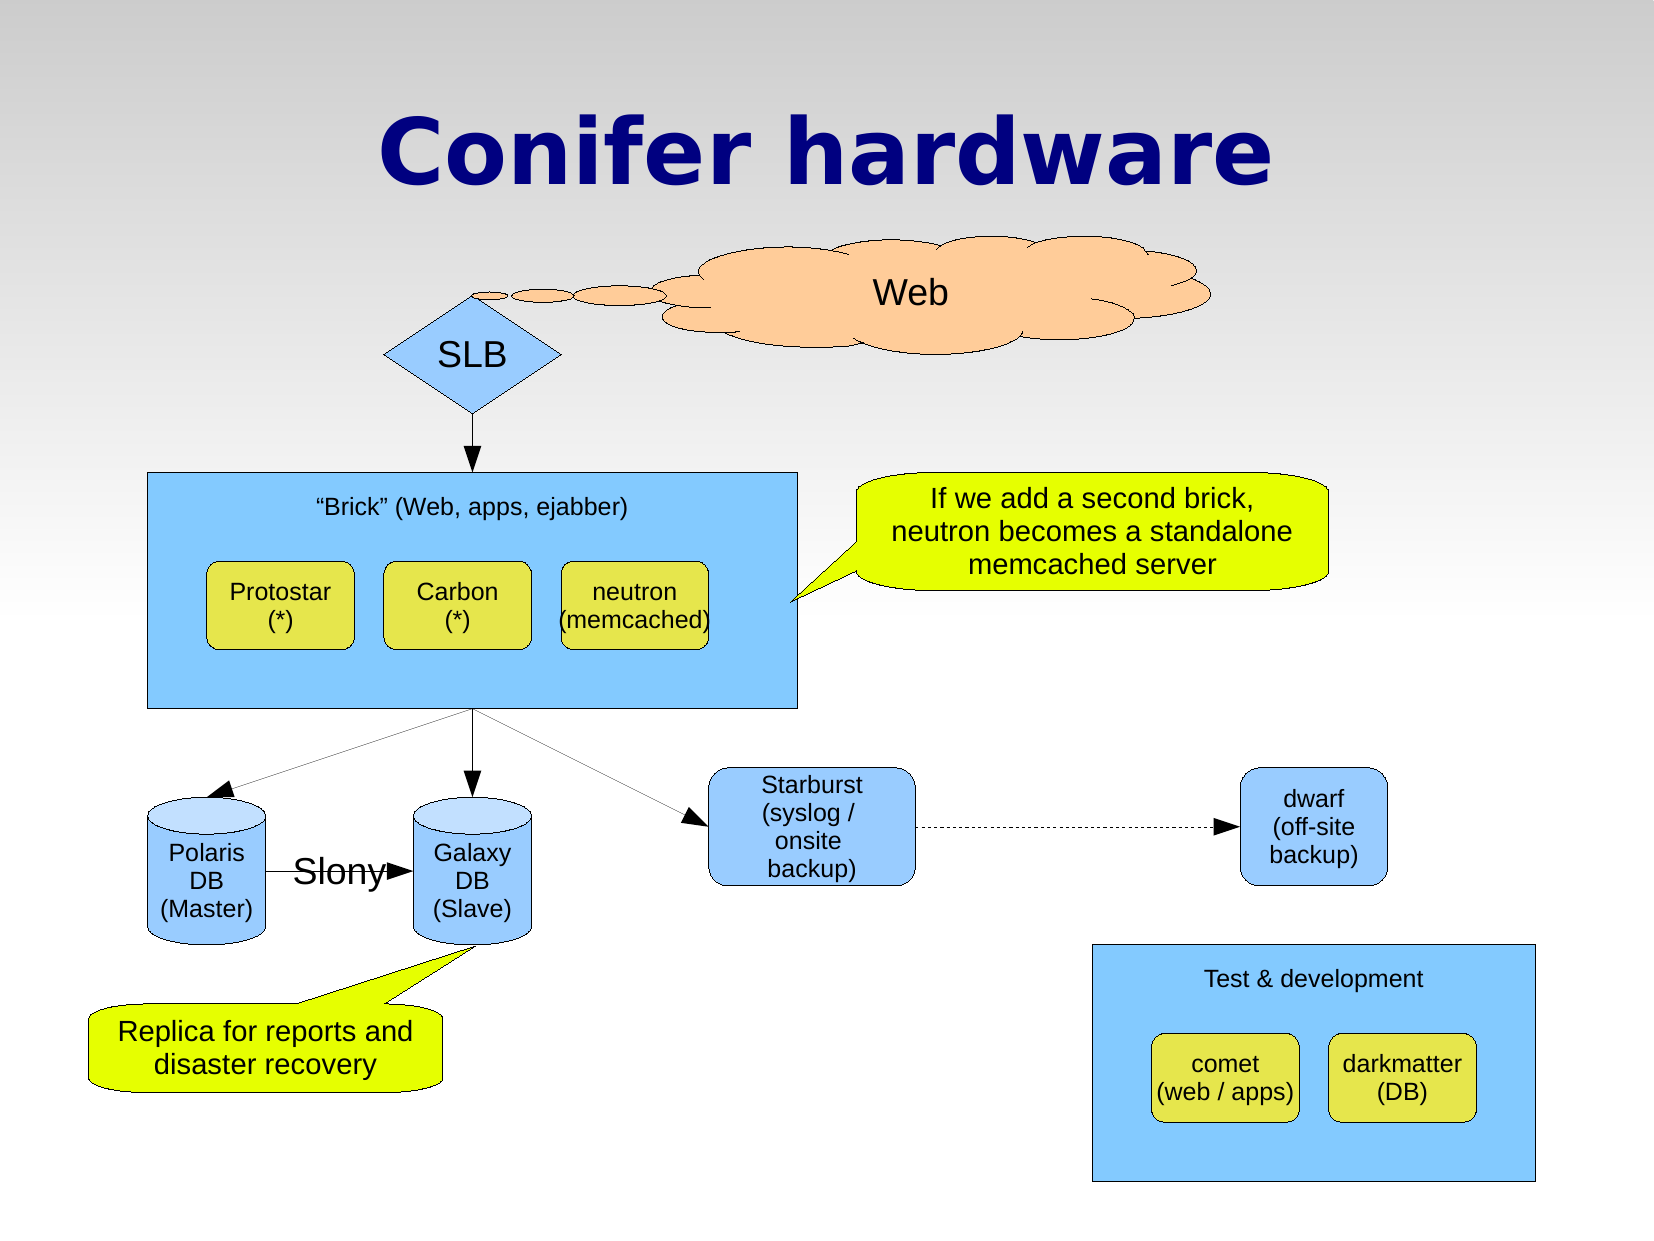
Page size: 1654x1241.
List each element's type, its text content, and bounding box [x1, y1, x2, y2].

text_box Polaris DB (Master) [147, 817, 266, 945]
text_box [147, 529, 798, 709]
text_box neutron (memcached) [561, 561, 709, 650]
text_box SLB [383, 296, 562, 414]
text_box Replica for reports and disaster recovery [88, 946, 476, 1093]
text_box dwarf (off-site backup) [1240, 767, 1388, 886]
text_box Protostar (*) [206, 561, 355, 650]
text_box “Brick” (Web, apps, ejabber) [147, 485, 798, 529]
text_box Test & development [1092, 957, 1536, 1001]
text_box [147, 472, 798, 485]
text_box Web [471, 291, 508, 300]
text_box Carbon (*) [383, 561, 532, 650]
text_box [1092, 1001, 1536, 1182]
text_box If we add a second brick, neutron becomes a standalone memcached server [790, 472, 1329, 603]
title Conifer hardware [82, 49, 1571, 257]
text_box darkmatter (DB) [1328, 1033, 1477, 1123]
text_box Galaxy DB (Slave) [413, 818, 532, 945]
text_box comet (web / apps) [1151, 1033, 1300, 1123]
text_box Starburst (syslog / onsite backup) [708, 767, 916, 886]
text_box [1092, 944, 1536, 957]
text_box Web [511, 236, 1211, 355]
